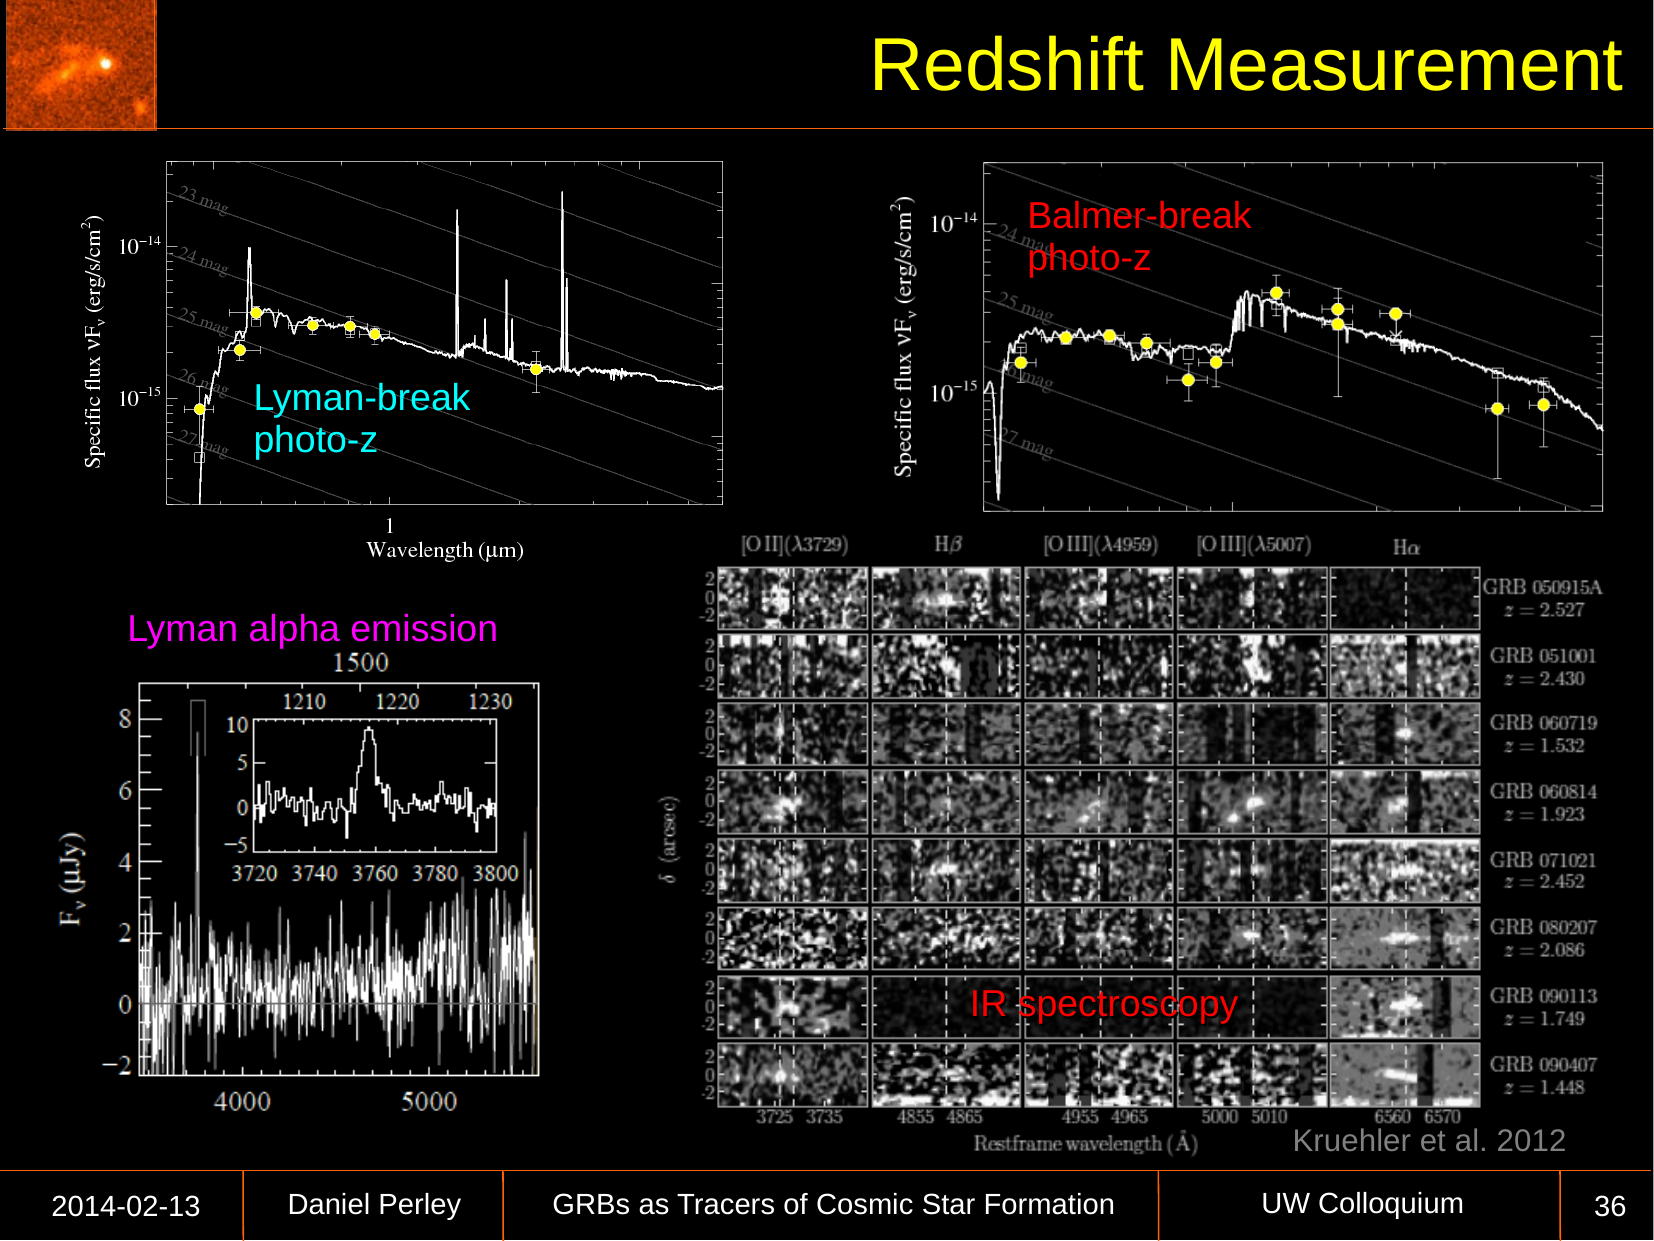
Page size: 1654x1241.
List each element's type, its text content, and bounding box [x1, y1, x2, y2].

picture [37, 639, 571, 1126]
text_box Lyman alpha emission [112, 600, 526, 657]
picture [75, 149, 1613, 1163]
text_box Lyman-break photo-z [238, 369, 577, 468]
text_box Balmer-break photo-z [1012, 187, 1351, 287]
text_box Kruehler et al. 2012 [1275, 1113, 1613, 1169]
title Redshift Measurement [187, 21, 1624, 108]
text_box IR spectroscopy [897, 975, 1311, 1032]
picture [7, 0, 154, 128]
